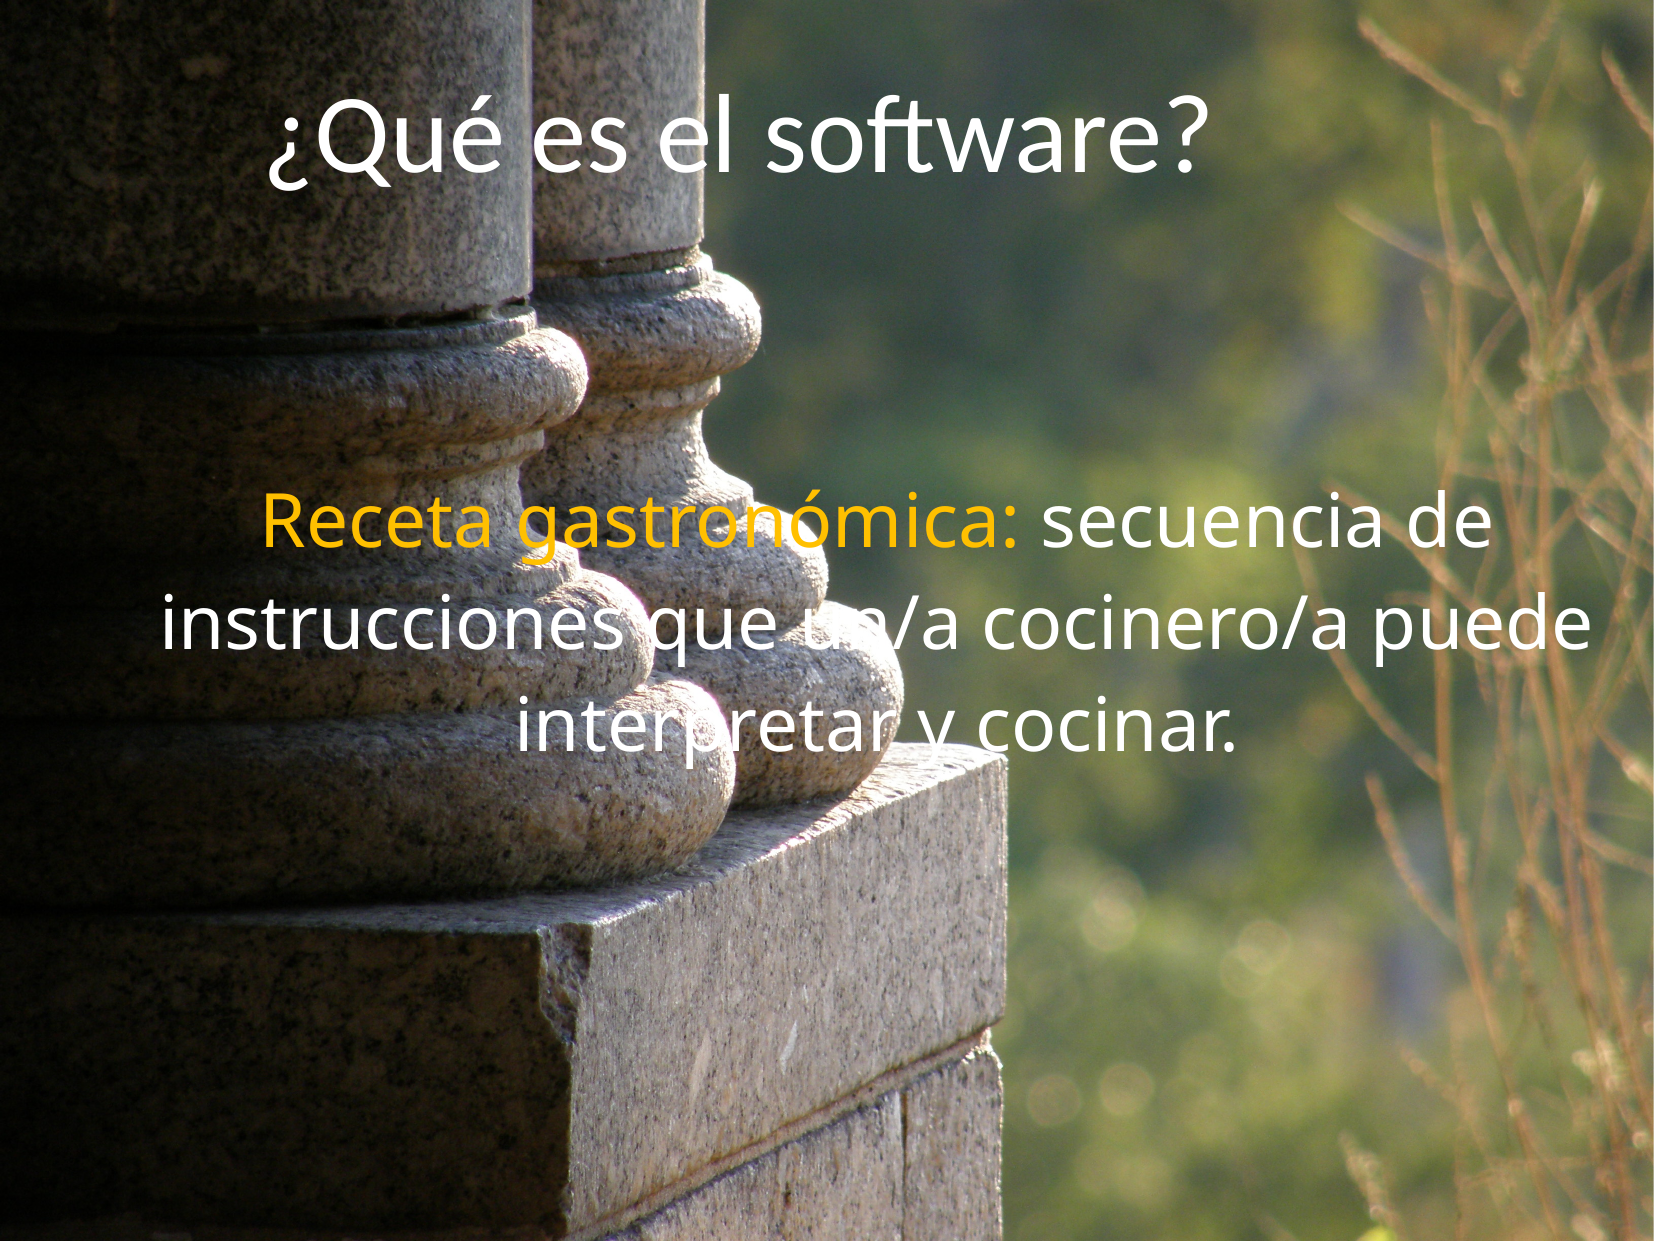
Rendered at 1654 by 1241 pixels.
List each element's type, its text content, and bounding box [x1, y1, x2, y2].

picture [0, 0, 1654, 1241]
text_box ¿Qué es el software? [247, 80, 1483, 208]
text_box Receta gastronómica: secuencia de instrucciones que un/a cocinero/a puede interpretar y cocinar. [124, 459, 1630, 952]
